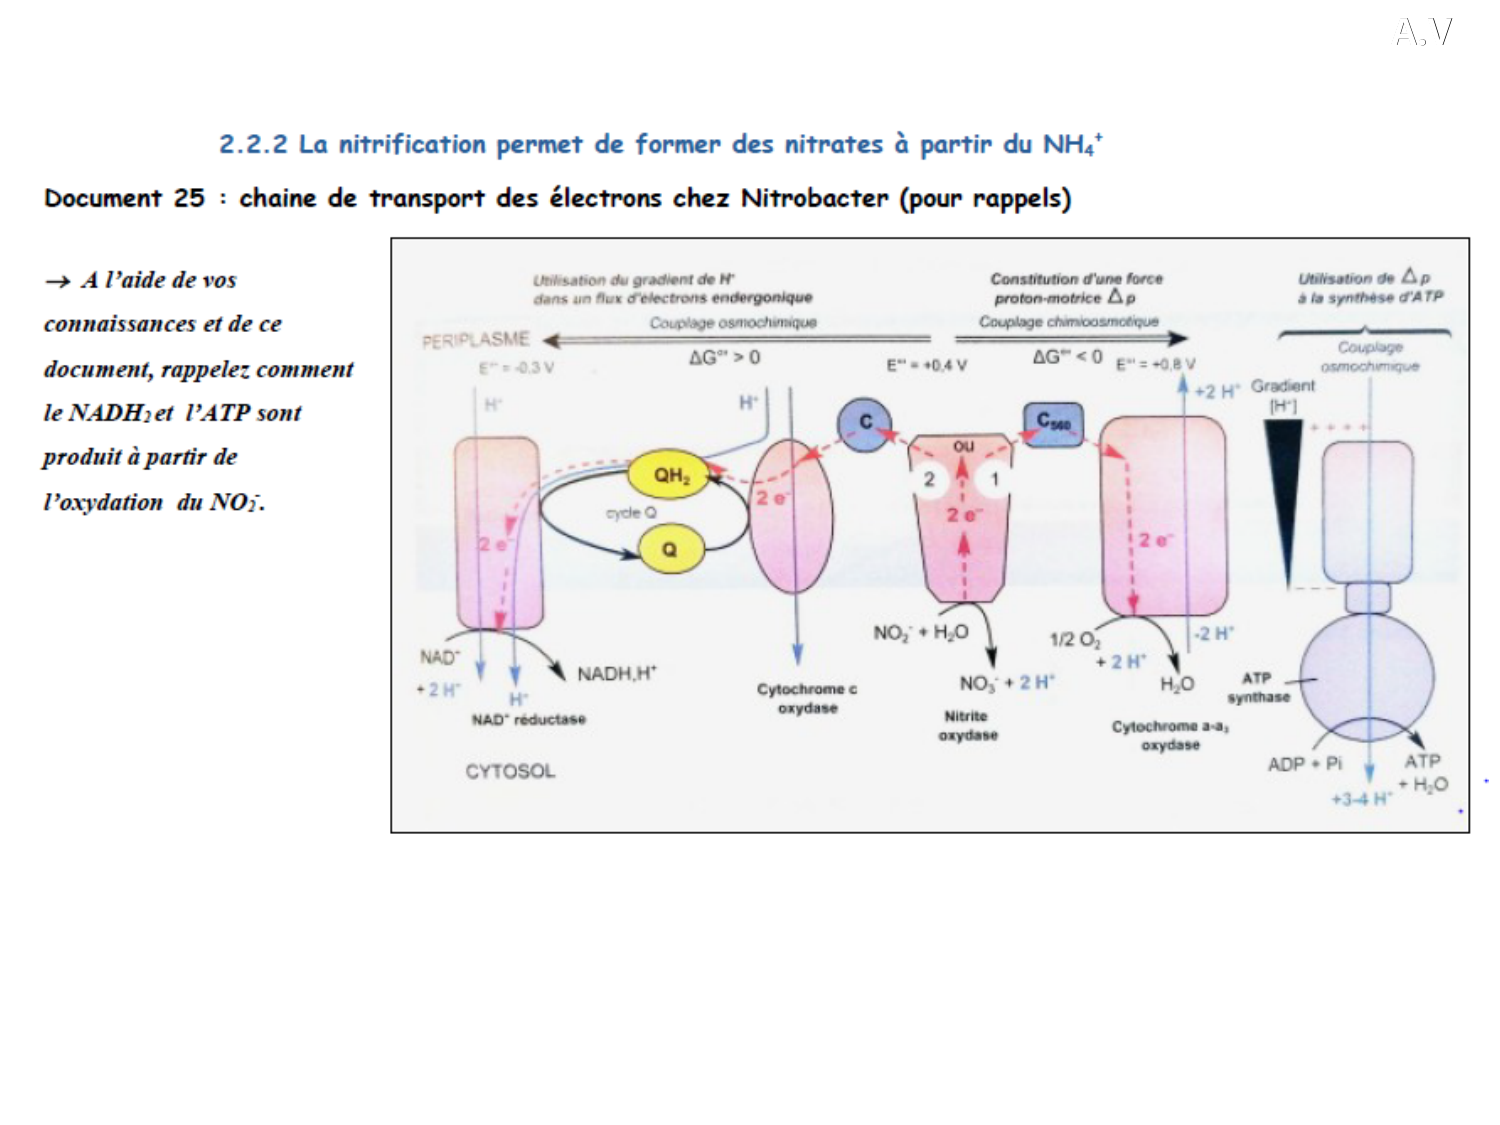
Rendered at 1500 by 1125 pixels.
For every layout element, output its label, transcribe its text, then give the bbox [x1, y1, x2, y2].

text_box A.V [1375, 0, 1500, 61]
picture [10, 118, 1489, 839]
